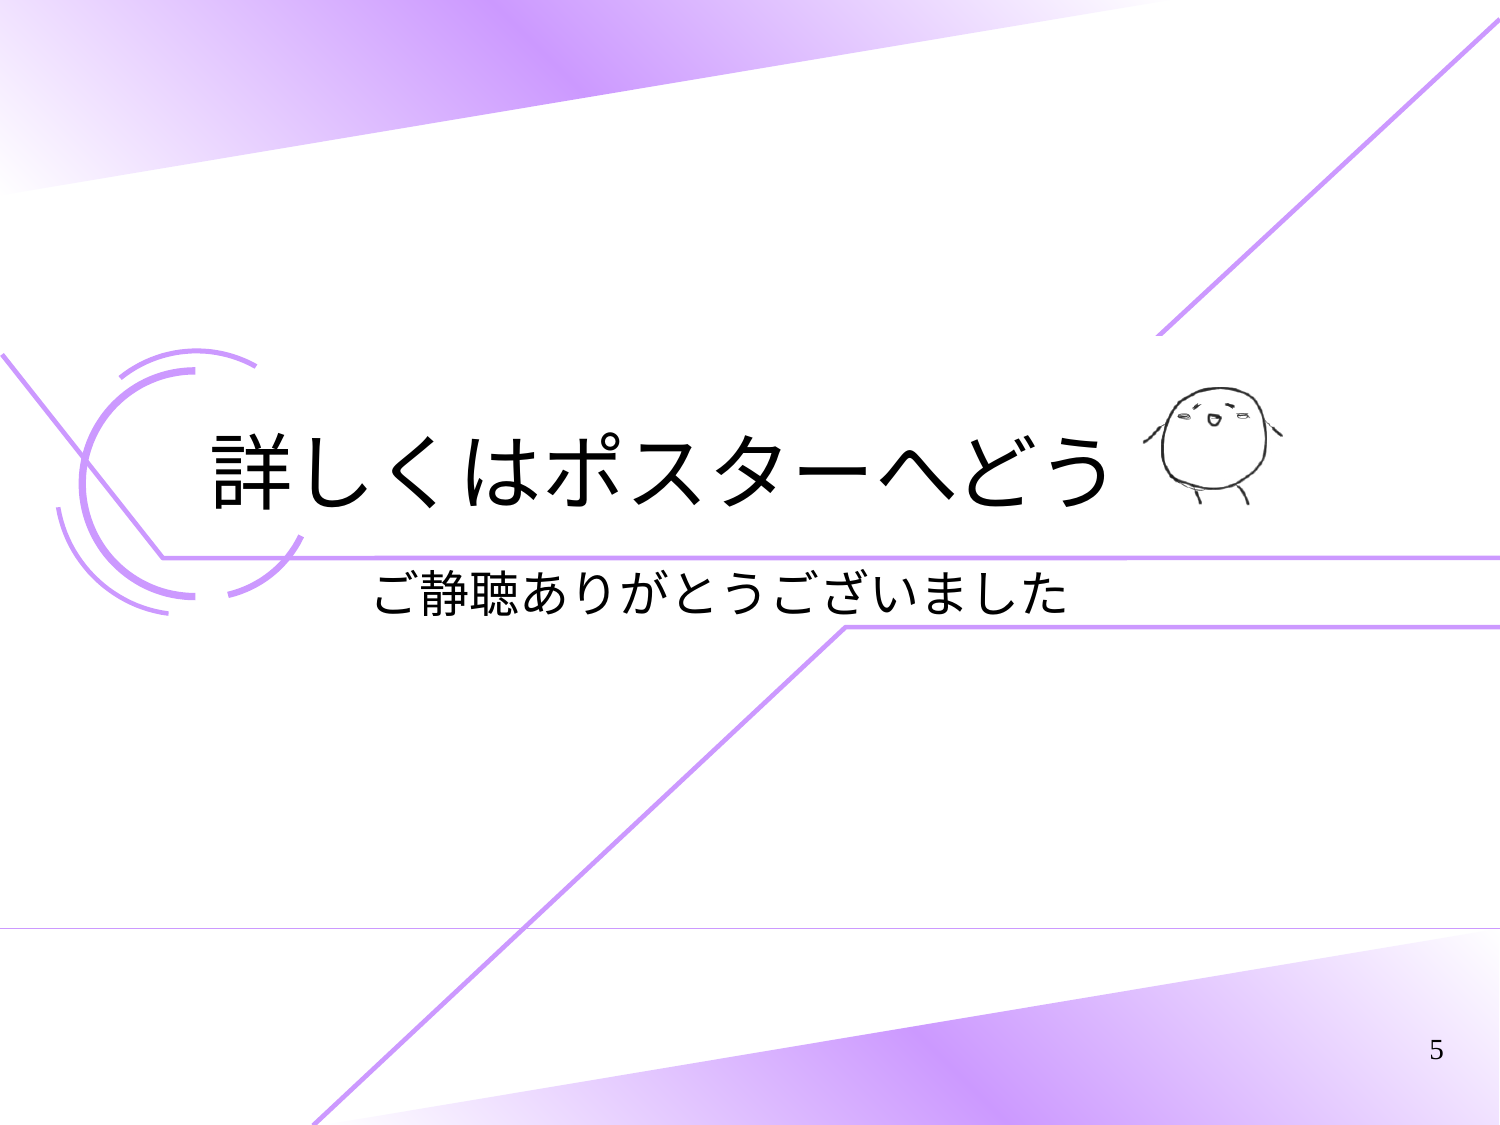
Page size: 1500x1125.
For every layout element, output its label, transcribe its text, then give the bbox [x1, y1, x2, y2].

picture [1110, 336, 1317, 544]
title 詳しくはポスターへどうぞ [194, 341, 1388, 599]
text_box ご静聴ありがとうございました [354, 555, 1002, 630]
